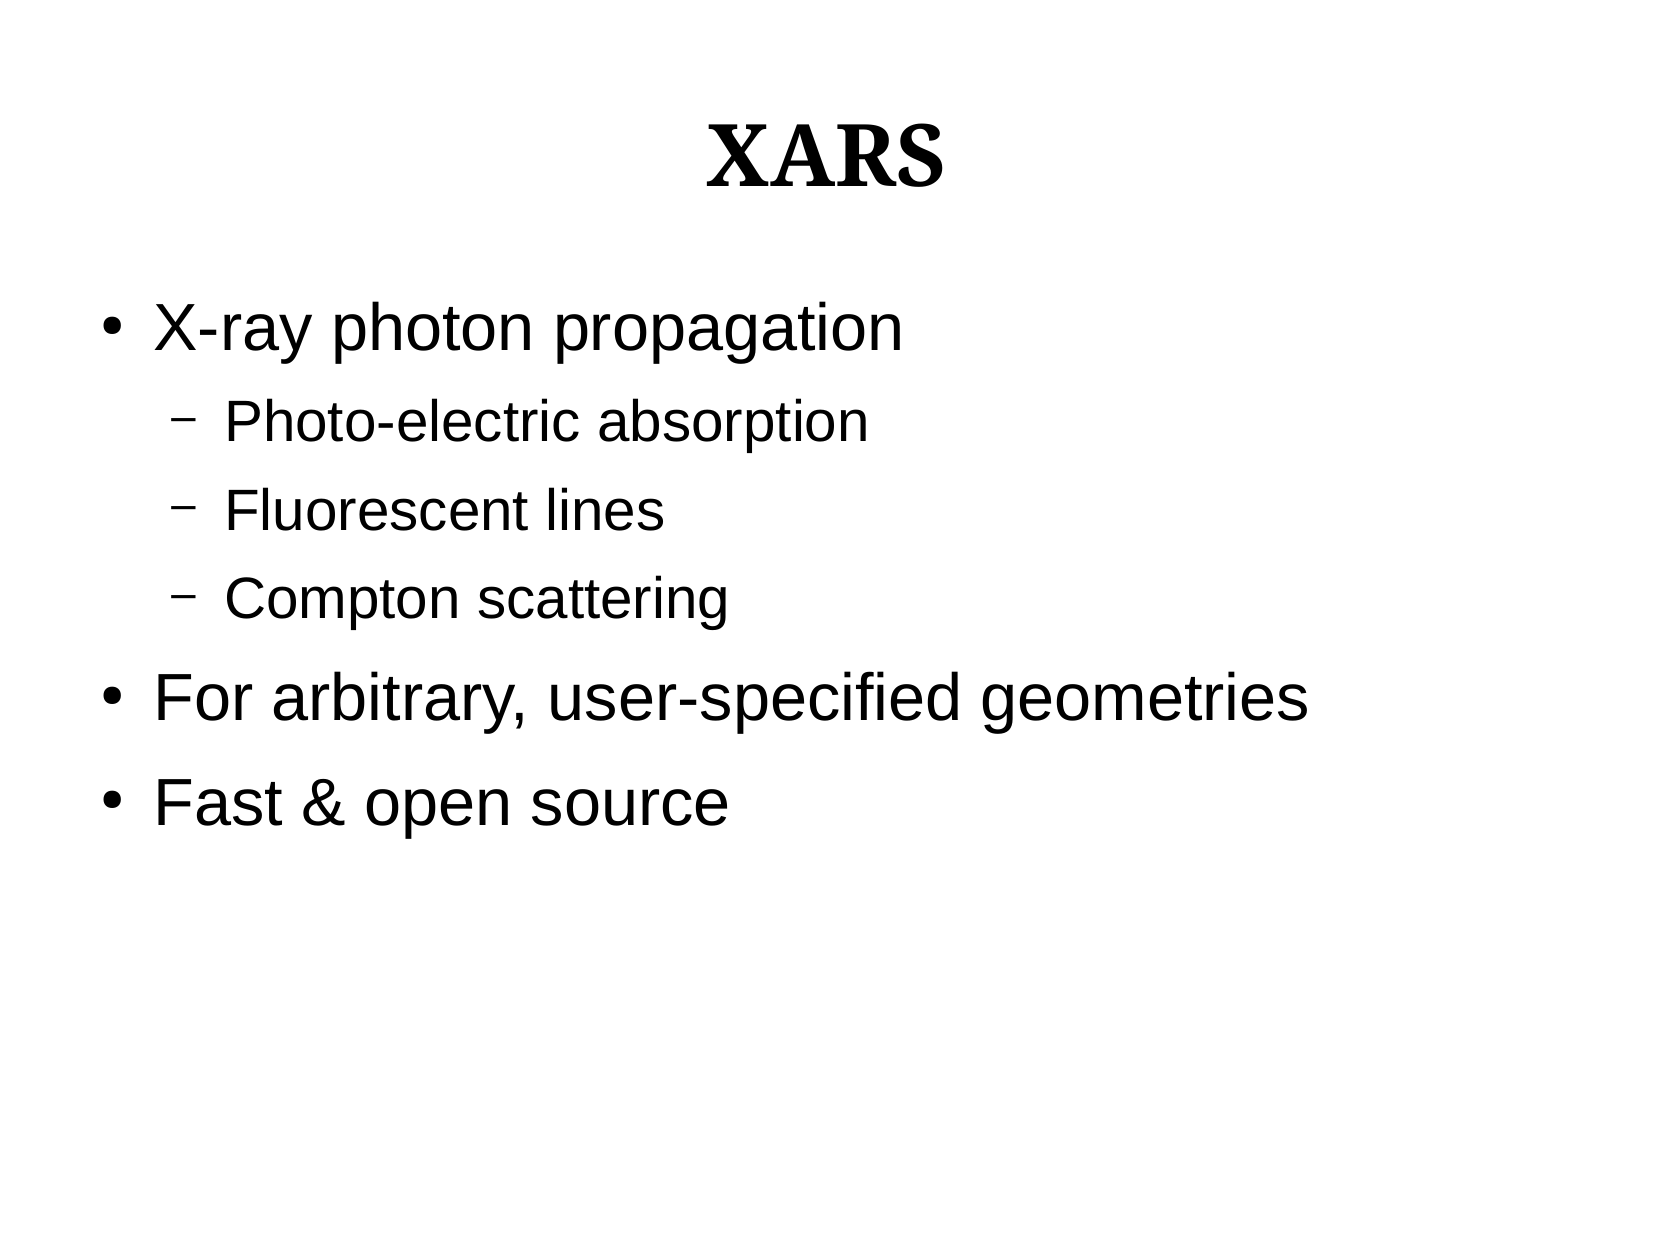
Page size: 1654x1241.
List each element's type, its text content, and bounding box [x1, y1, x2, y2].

list X-ray photon propagation Photo-electric absorption Fluorescent lines Compton scattering For arbitrary, user-specified geometries Fast & open source [82, 290, 1571, 1010]
title XARS [82, 49, 1571, 257]
